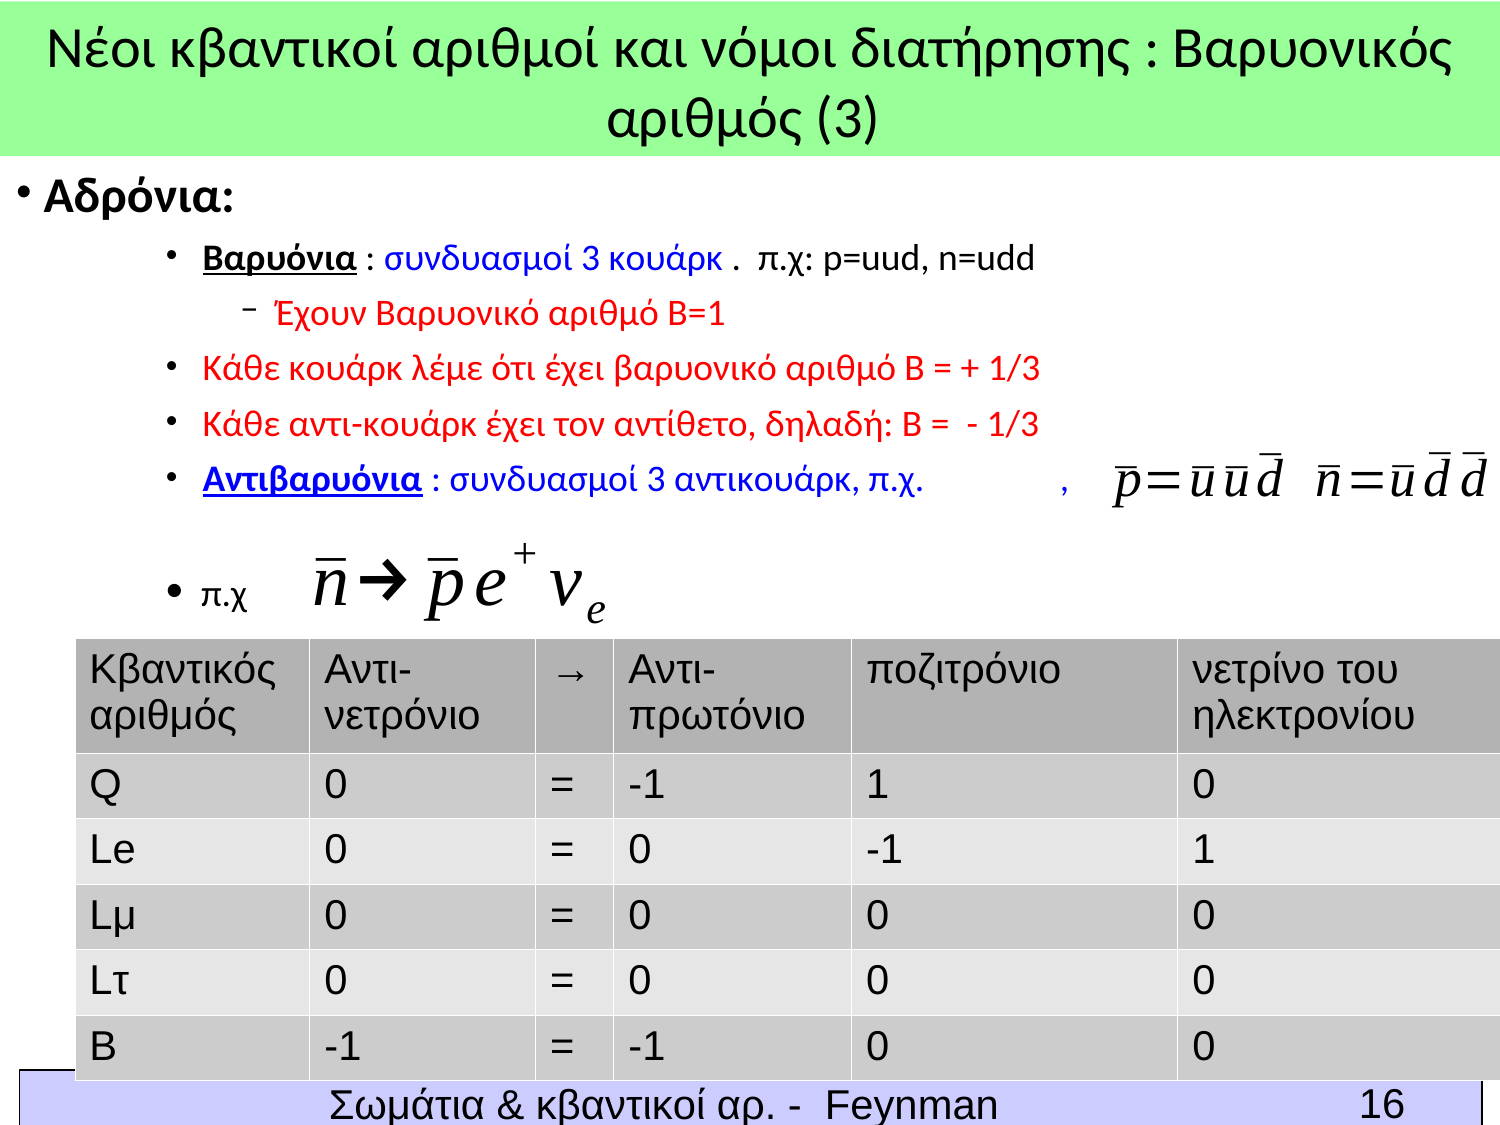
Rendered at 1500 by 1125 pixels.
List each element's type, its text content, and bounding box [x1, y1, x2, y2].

table_cell 0 [614, 885, 851, 949]
table_cell 0 [310, 885, 535, 949]
chart [1095, 450, 1300, 511]
table_cell -1 [310, 1016, 535, 1080]
table_cell Lτ [76, 950, 309, 1015]
table_cell 0 [614, 819, 851, 884]
table_cell Le [76, 819, 309, 884]
table_cell Lμ [76, 885, 309, 949]
table_cell -1 [614, 754, 851, 818]
table_cell -1 [614, 1016, 851, 1080]
table_header νετρίνο του ηλεκτρονίου [1178, 639, 1500, 753]
table_header Αντι-πρωτόνιο [614, 639, 851, 753]
table_cell = [536, 754, 613, 818]
table_cell -1 [852, 819, 1177, 884]
table_cell 0 [852, 1016, 1177, 1080]
text_box Νέοι κβαντικοί αριθμοί και νόμοι διατήρησης : Βαρυονικός αριθμός (3) [0, 1, 1500, 156]
table_cell 0 [310, 754, 535, 818]
table_cell = [536, 950, 613, 1015]
table_header Αντι-νετρόνιο [310, 639, 535, 753]
table_cell = [536, 885, 613, 949]
table_header ποζιτρόνιο [852, 639, 1177, 753]
table_cell 0 [310, 950, 535, 1015]
chart [1302, 449, 1500, 510]
table_cell = [536, 1016, 613, 1080]
text_box Αδρόνια: Βαρυόνια : συνδυασμοί 3 κουάρκ . π.χ: p=uud, n=udd Έχουν Bαρυονικό αριθμό B=1 Κάθε κουάρκ λέμε ότι έχει βαρυονικό αριθμό Β = + 1/3 Κάθε αντι-κουάρκ έχει τον αντίθετο, δηλαδή: Β = - 1/3 Αντιβαρυόνια : συνδυασμοί 3 αντικουάρκ, π.χ. , π.χ [0, 154, 1424, 1013]
table_cell Q [76, 754, 309, 818]
table_cell = [536, 819, 613, 884]
table_cell 0 [310, 819, 535, 884]
table_cell 0 [852, 950, 1177, 1015]
chart [294, 526, 626, 632]
table_header → [536, 639, 613, 753]
table_header Κβαντικός αριθμός [76, 639, 309, 753]
table_cell 0 [852, 885, 1177, 949]
table_cell 0 [1178, 1016, 1500, 1080]
table_cell Β [76, 1016, 309, 1080]
table_cell 1 [852, 754, 1177, 818]
table_cell 0 [614, 950, 851, 1015]
table_cell 0 [1178, 950, 1500, 1015]
table_cell 0 [1178, 754, 1500, 818]
table_cell 1 [1178, 819, 1500, 884]
table_cell 0 [1178, 885, 1500, 949]
